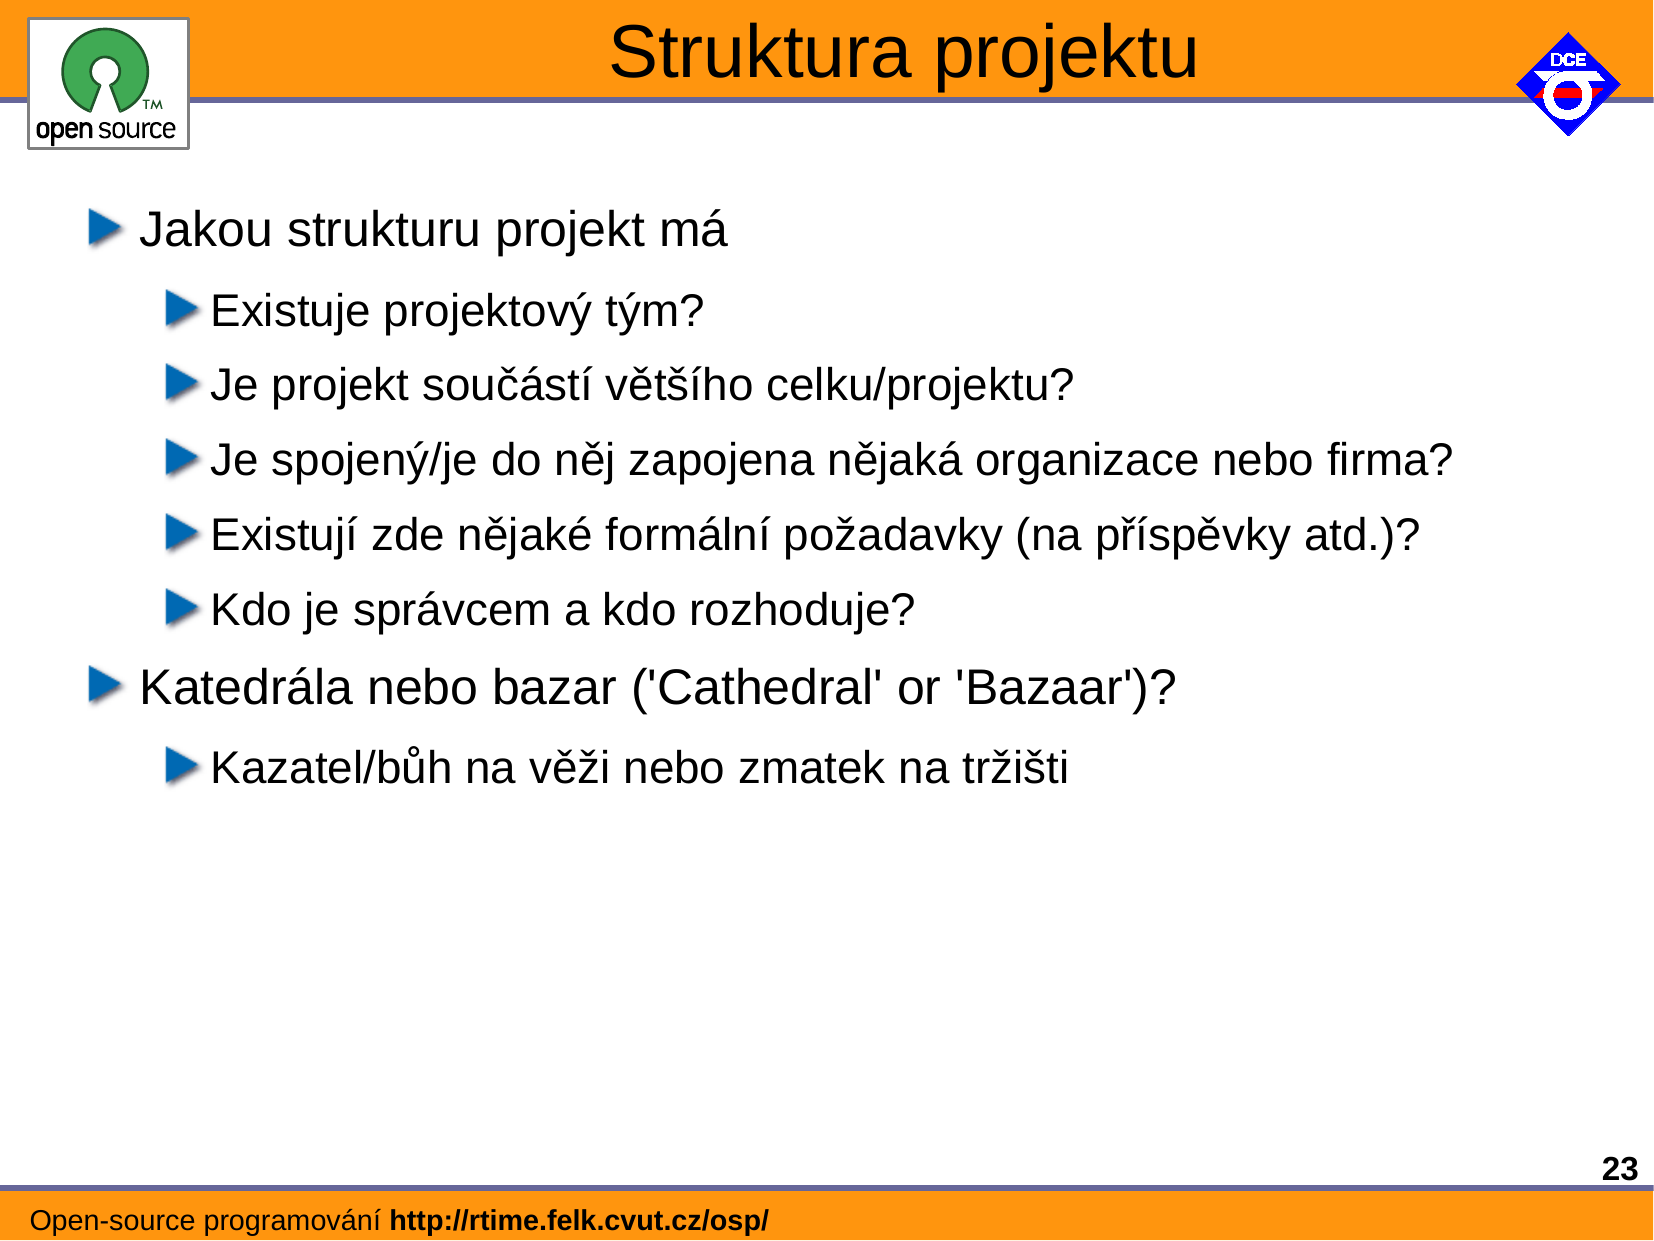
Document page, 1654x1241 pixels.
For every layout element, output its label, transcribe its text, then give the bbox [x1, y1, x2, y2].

title Struktura projektu [178, 4, 1631, 98]
list Jakou strukturu projekt má Existuje projektový tým? Je projekt součástí většího celku/projektu? Je spojený/je do něj zapojena nějaká organizace nebo firma? Existují zde nějaké formální požadavky (na příspěvky atd.)? Kdo je správcem a kdo rozhoduje? Katedrála nebo bazar ('Cathedral' or 'Bazaar')? Kazatel/bůh na věži nebo zmatek na tržišti [68, 201, 1592, 1106]
